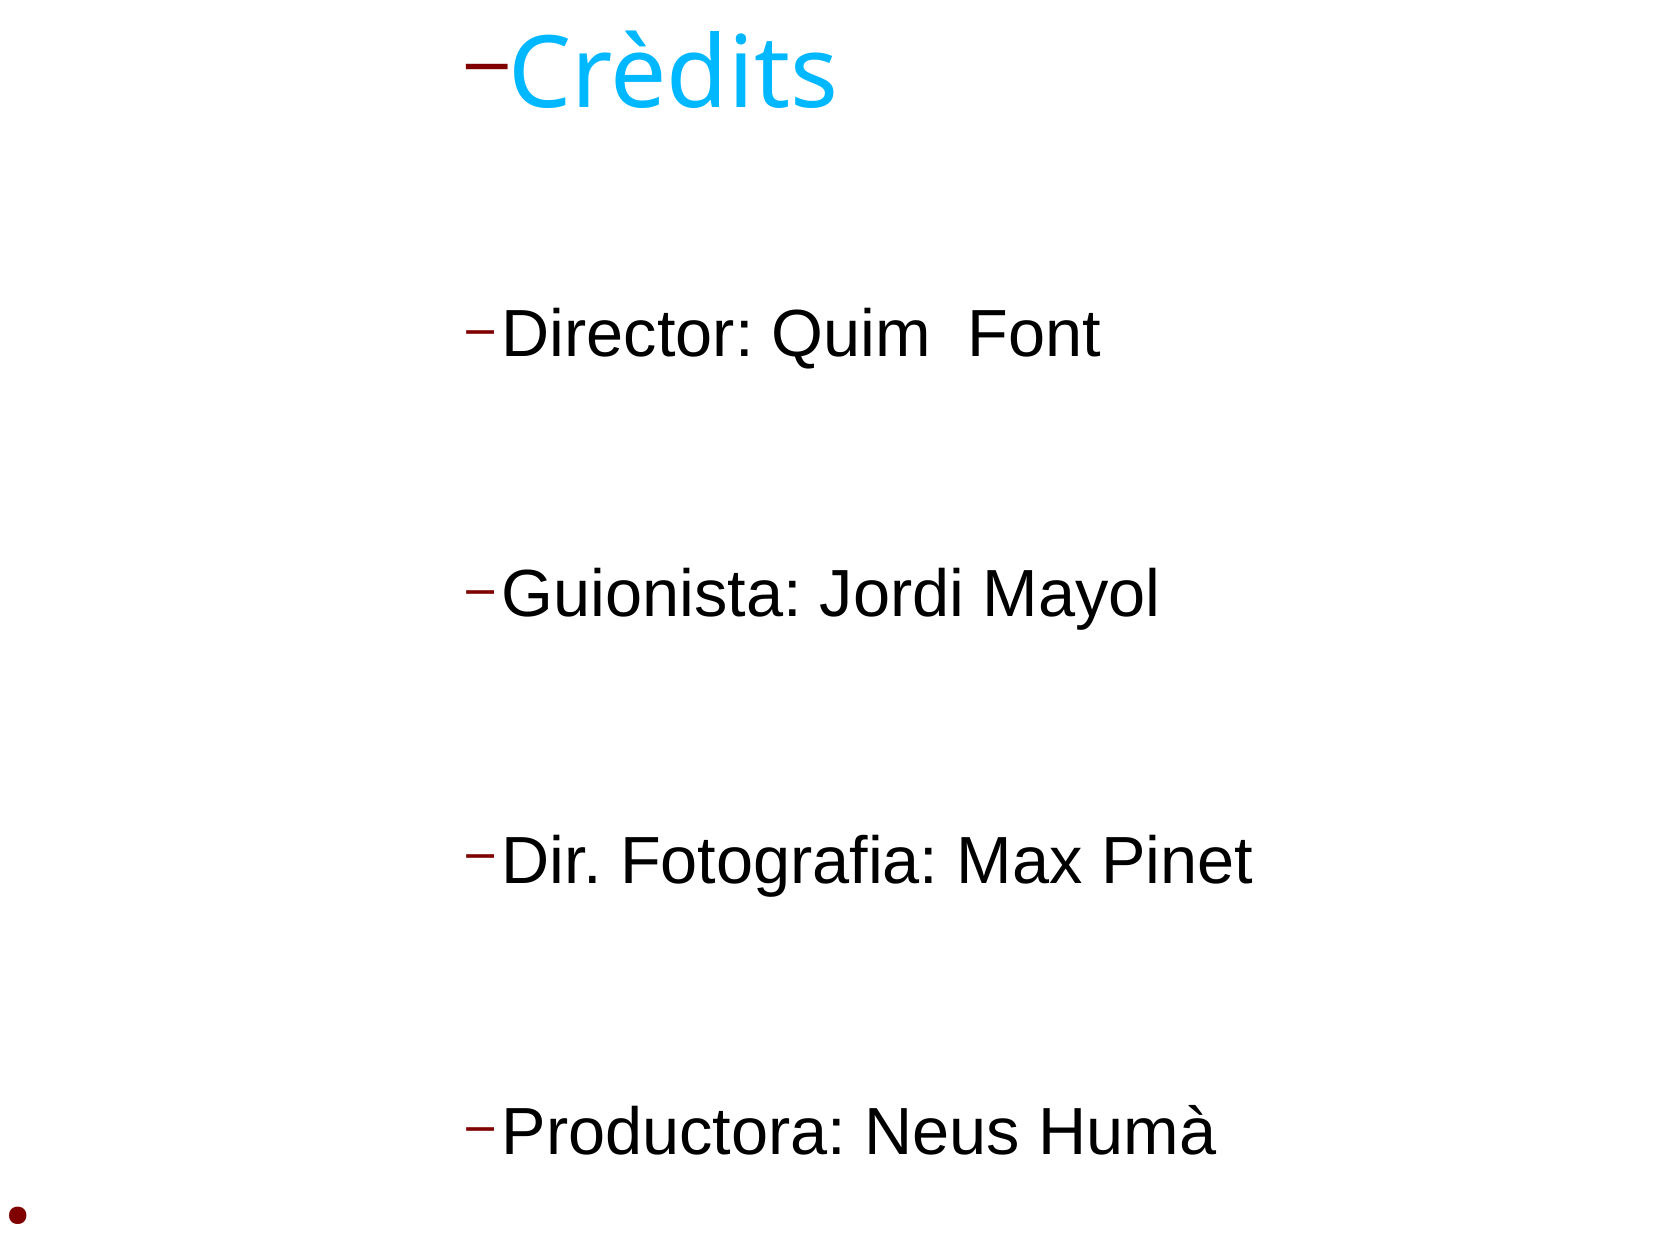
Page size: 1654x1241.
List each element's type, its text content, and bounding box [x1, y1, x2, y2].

list Crèdits Director: Quim Font Guionista: Jordi Mayol Dir. Fotografia: Max Pinet Productora: Neus Humà [0, 0, 1459, 1241]
